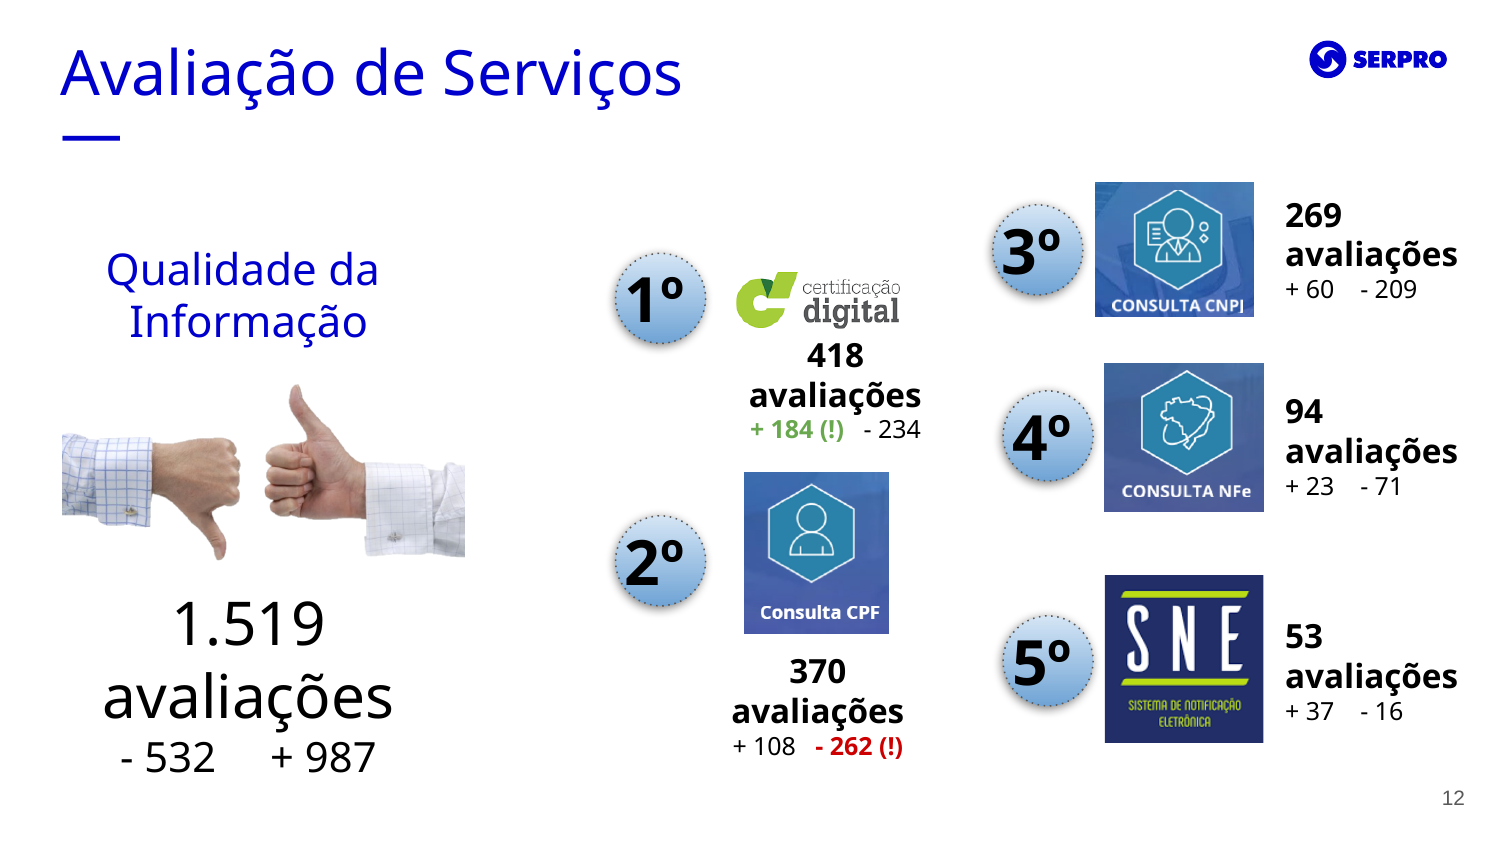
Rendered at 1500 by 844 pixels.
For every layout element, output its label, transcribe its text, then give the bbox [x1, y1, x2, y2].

text_box 5º [997, 607, 1100, 713]
text_box 53 avaliações + 37 - 16 [1270, 600, 1493, 741]
text_box 418 avaliações + 184 (!) - 234 [724, 319, 947, 459]
text_box 4º [997, 382, 1100, 488]
text_box 94 avaliações + 23 - 71 [1270, 375, 1493, 516]
picture [744, 472, 889, 634]
picture [1095, 182, 1254, 317]
title Avaliação de Serviços — [45, 32, 1191, 129]
text_box 1º [609, 245, 712, 351]
picture [62, 383, 465, 561]
picture [1306, 37, 1450, 82]
slide_number <número> [1389, 764, 1480, 830]
picture [1104, 575, 1264, 743]
text_box 370 avaliações + 108 - 262 (!) [706, 635, 930, 775]
picture [1104, 363, 1264, 512]
text_box 2º [609, 507, 712, 613]
text_box 3º [986, 196, 1089, 302]
picture [724, 253, 915, 319]
text_box 269 avaliações + 60 - 209 [1270, 178, 1493, 319]
text_box Qualidade da Informação [57, 226, 440, 362]
text_box 1.519 avaliações - 532 + 987 [57, 570, 440, 796]
